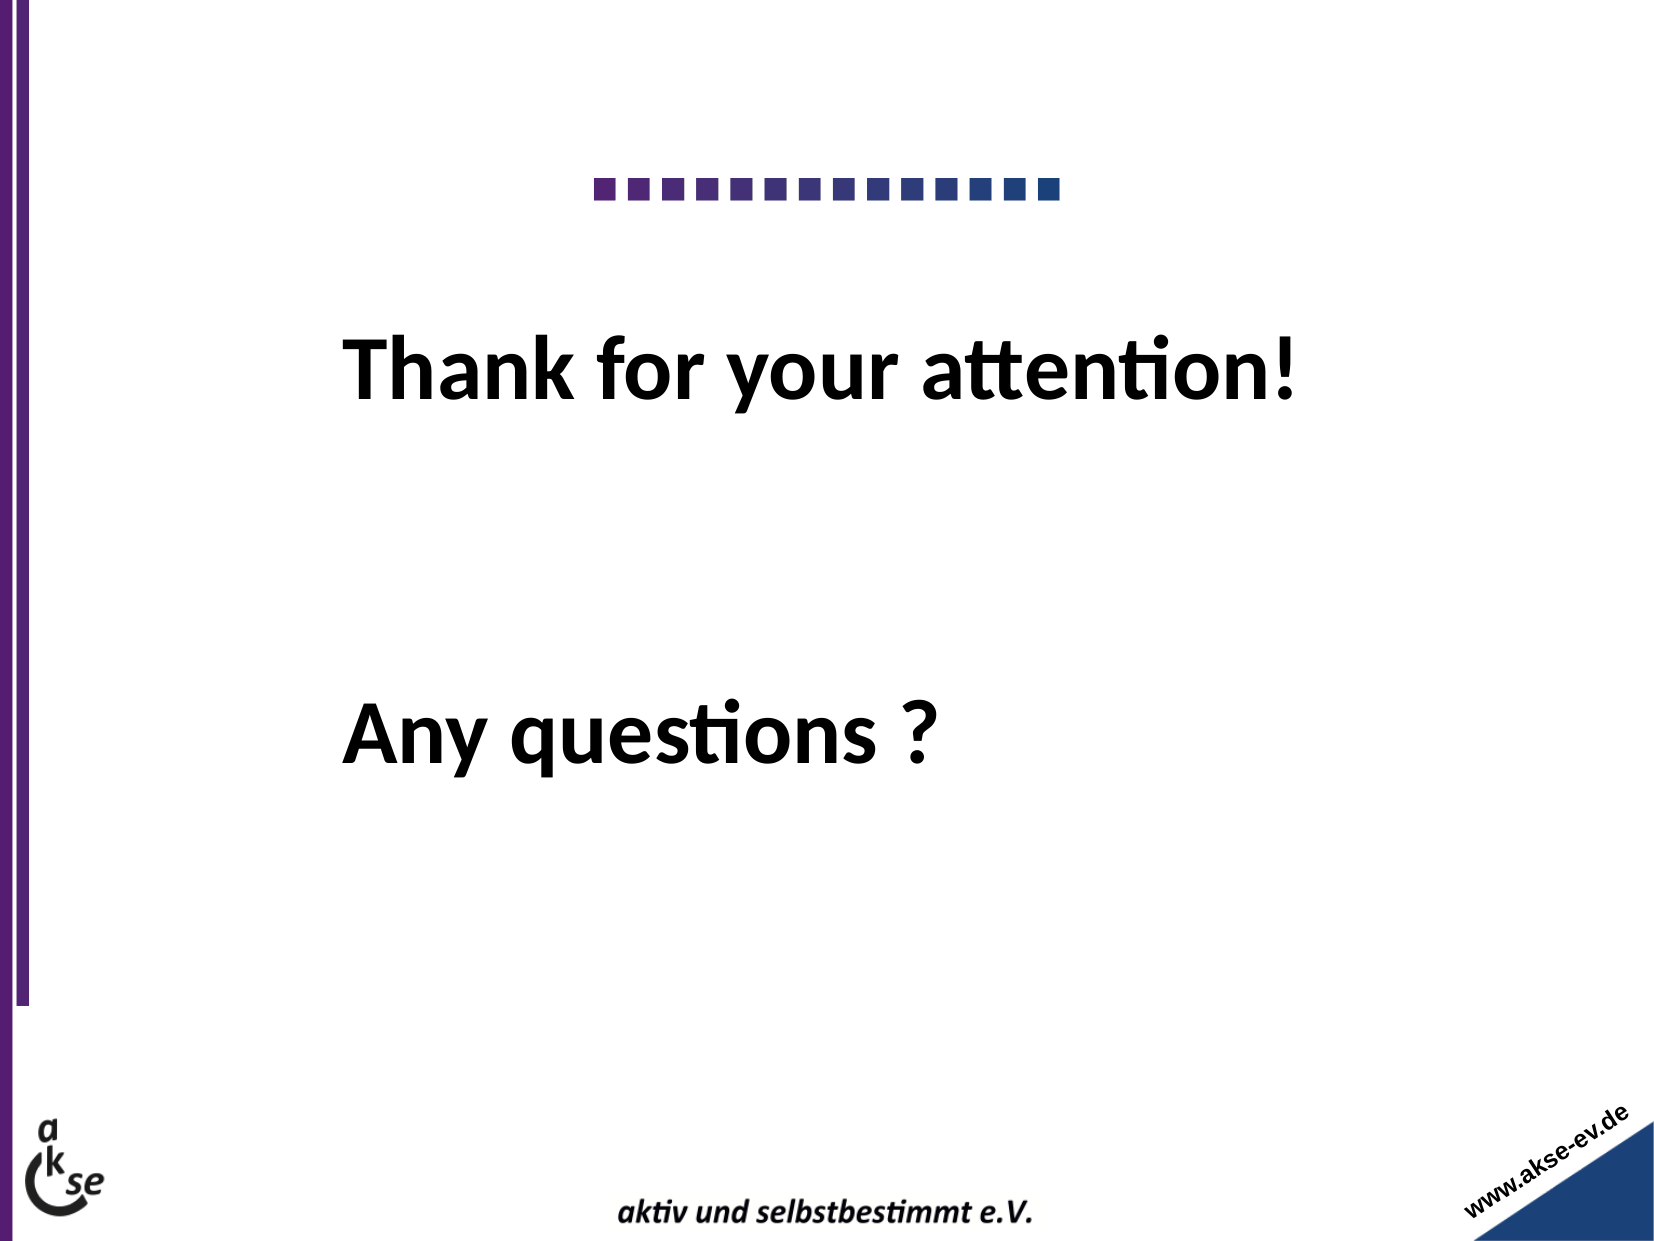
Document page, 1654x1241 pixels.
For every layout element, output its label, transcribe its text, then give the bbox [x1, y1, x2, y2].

picture [604, 1193, 1049, 1230]
picture [1472, 1150, 1654, 1241]
picture [593, 177, 1060, 201]
list Thank for your attention! Any questions ? [271, 330, 1654, 1150]
picture [0, 0, 154, 1241]
